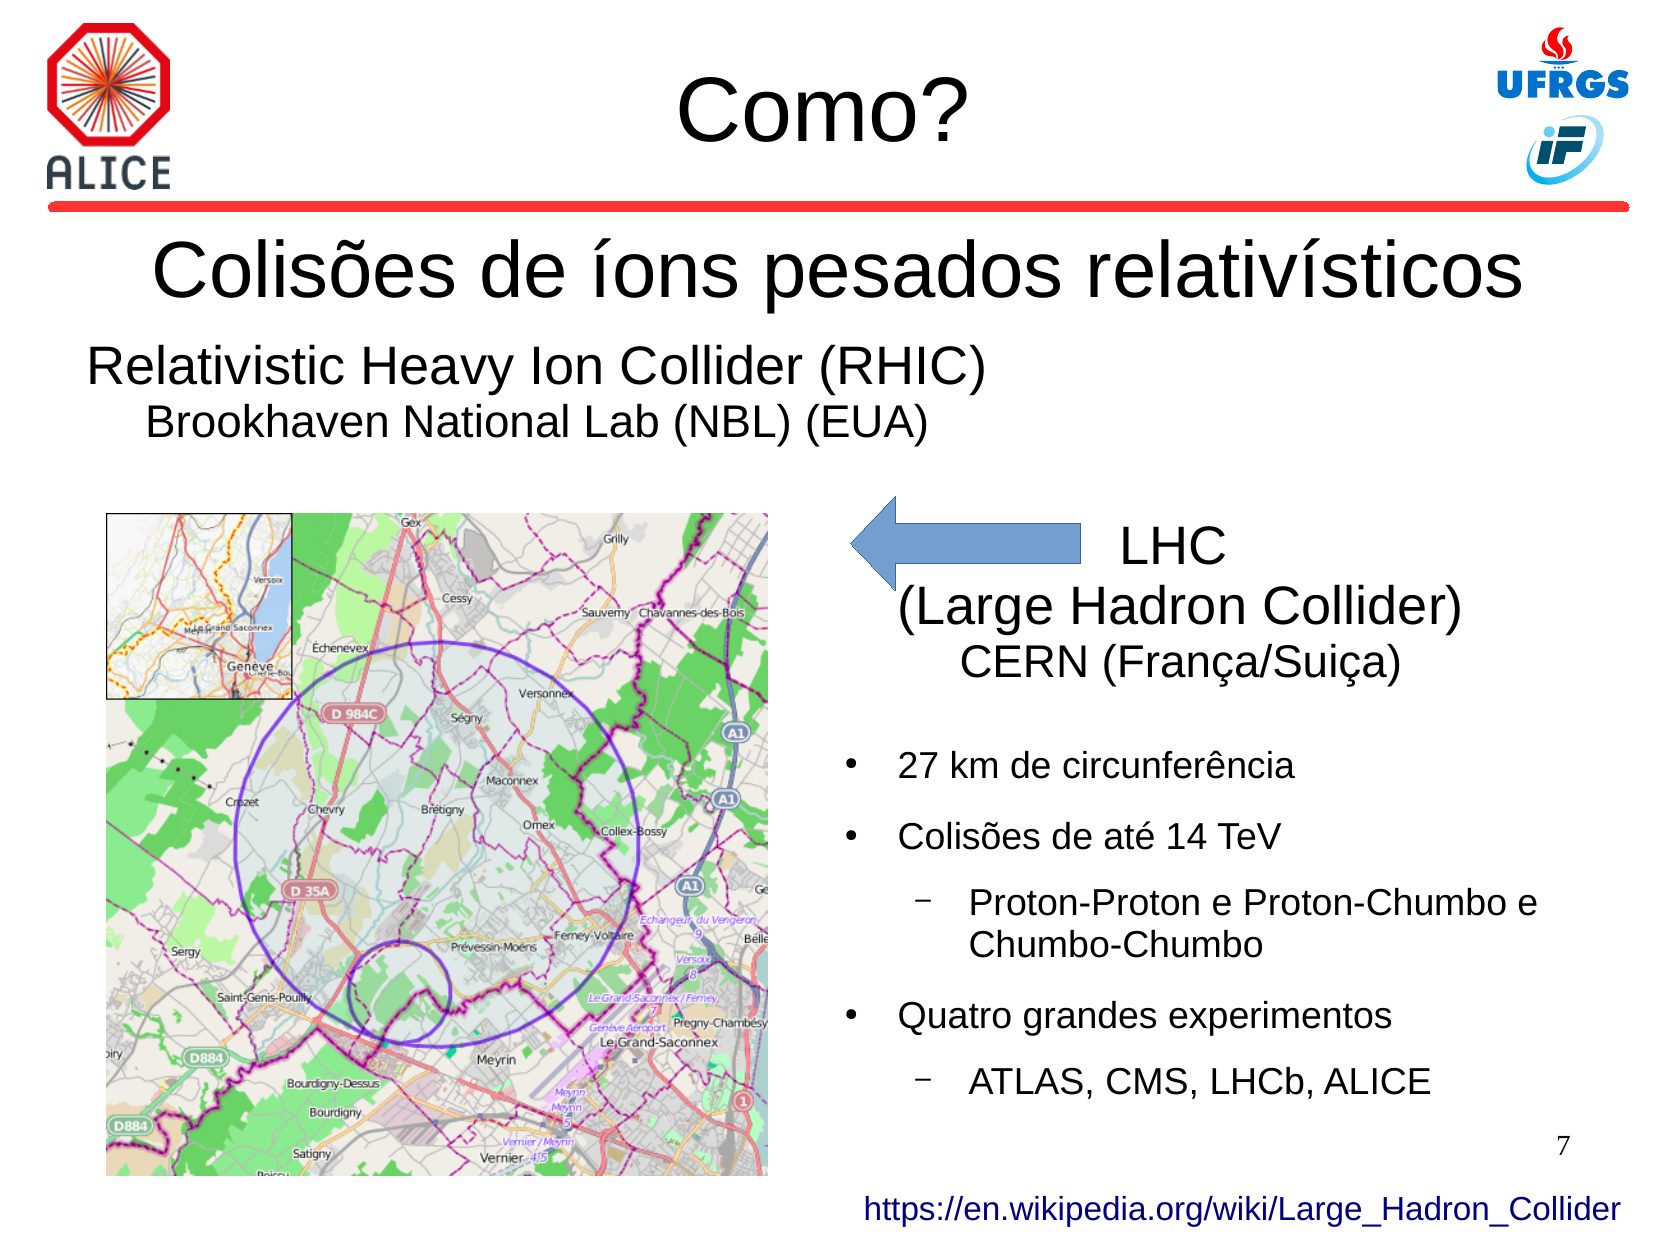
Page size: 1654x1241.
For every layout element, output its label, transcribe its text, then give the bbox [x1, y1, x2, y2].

text_box https://en.wikipedia.org/wiki/Large_Hadron_Collider [848, 1183, 1648, 1241]
list Colisões de íons pesados relativísticos [76, 225, 1601, 317]
picture [1497, 27, 1629, 103]
picture [1542, 176, 1558, 185]
picture [1526, 153, 1531, 162]
title Como? [193, 5, 1453, 213]
text_box [850, 496, 1081, 591]
picture [106, 513, 768, 1176]
list 27 km de circunferência Colisões de até 14 TeV Proton-Proton e Proton-Chumbo e Chumbo-Chumbo Quatro grandes experimentos ATLAS, CMS, LHCb, ALICE [826, 744, 1607, 1170]
text_box LHC (Large Hadron Collider) CERN (França/Suiça) [809, 507, 1554, 745]
picture [47, 23, 170, 190]
text_box Relativistic Heavy Ion Collider (RHIC) Brookhaven National Lab (NBL) (EUA) [70, 328, 1004, 473]
